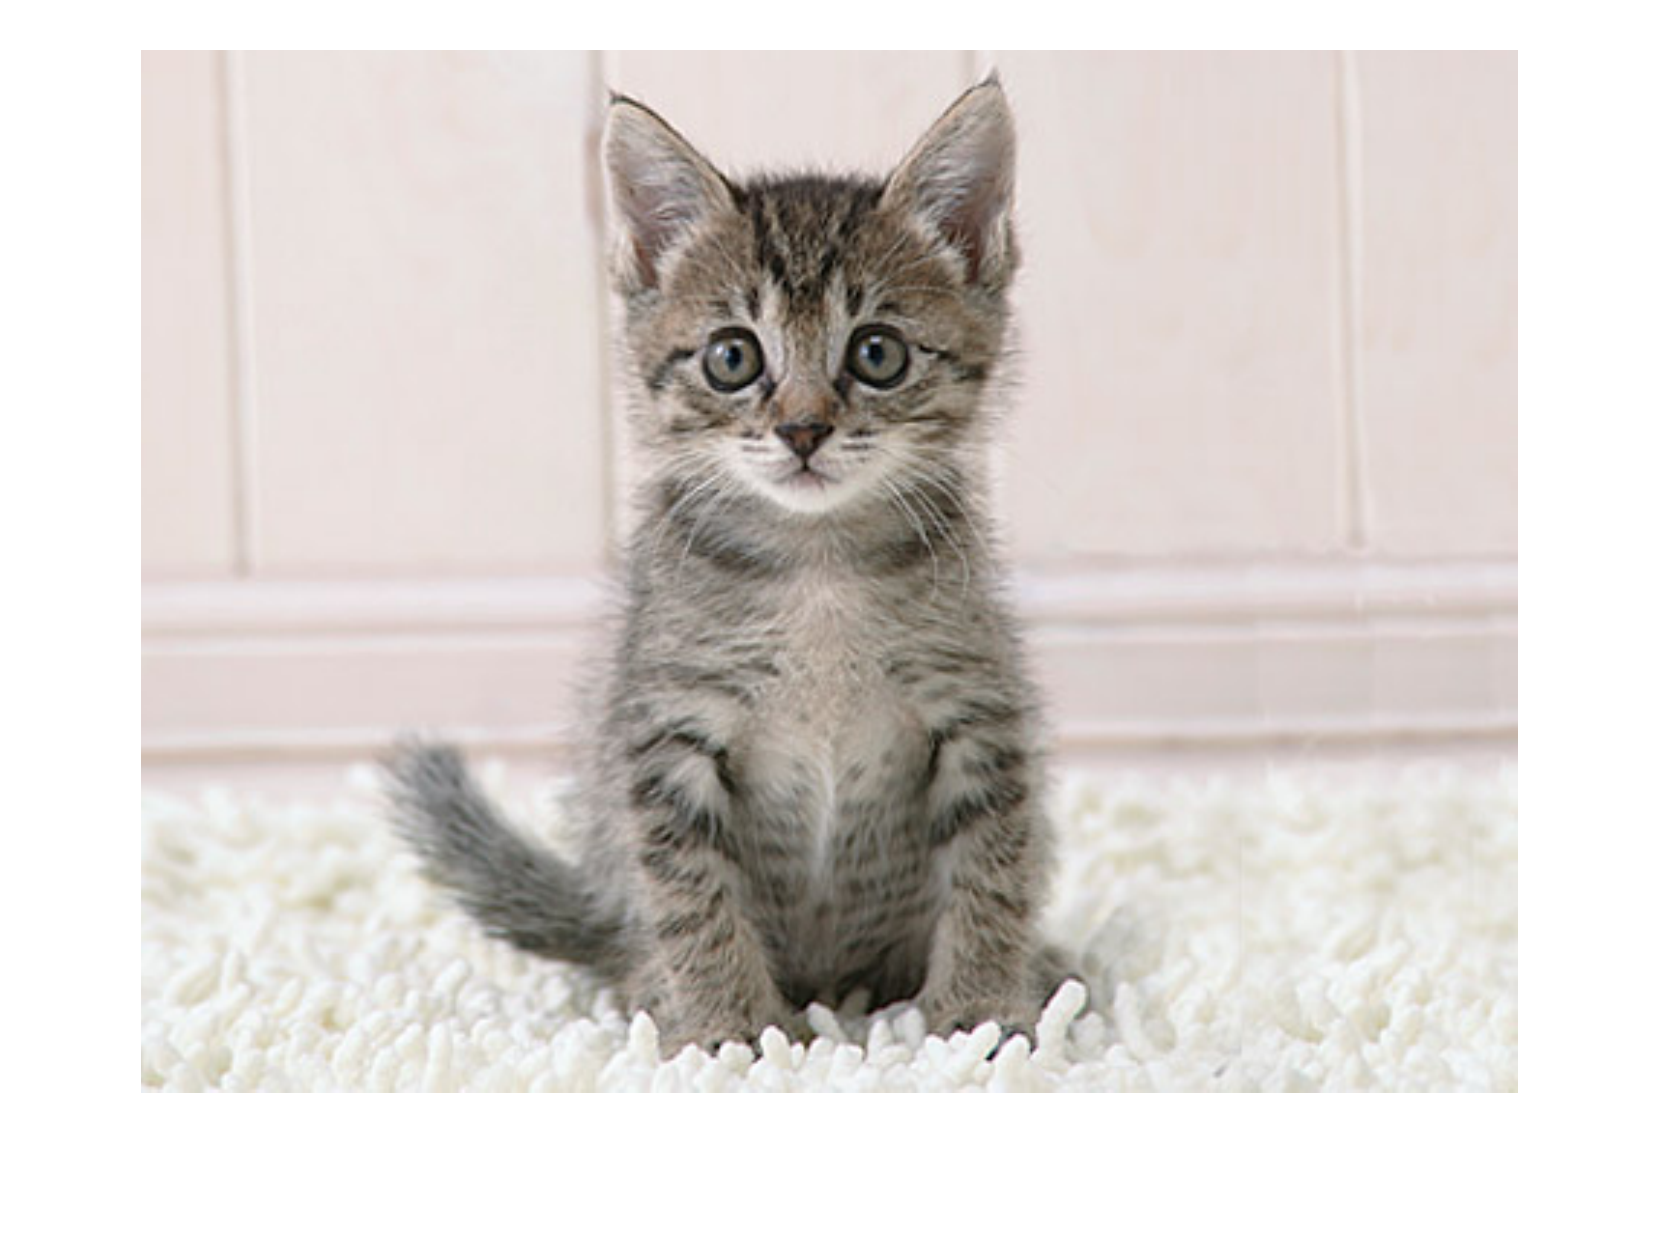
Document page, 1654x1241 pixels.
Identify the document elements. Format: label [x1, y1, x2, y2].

picture [141, 50, 1518, 1093]
